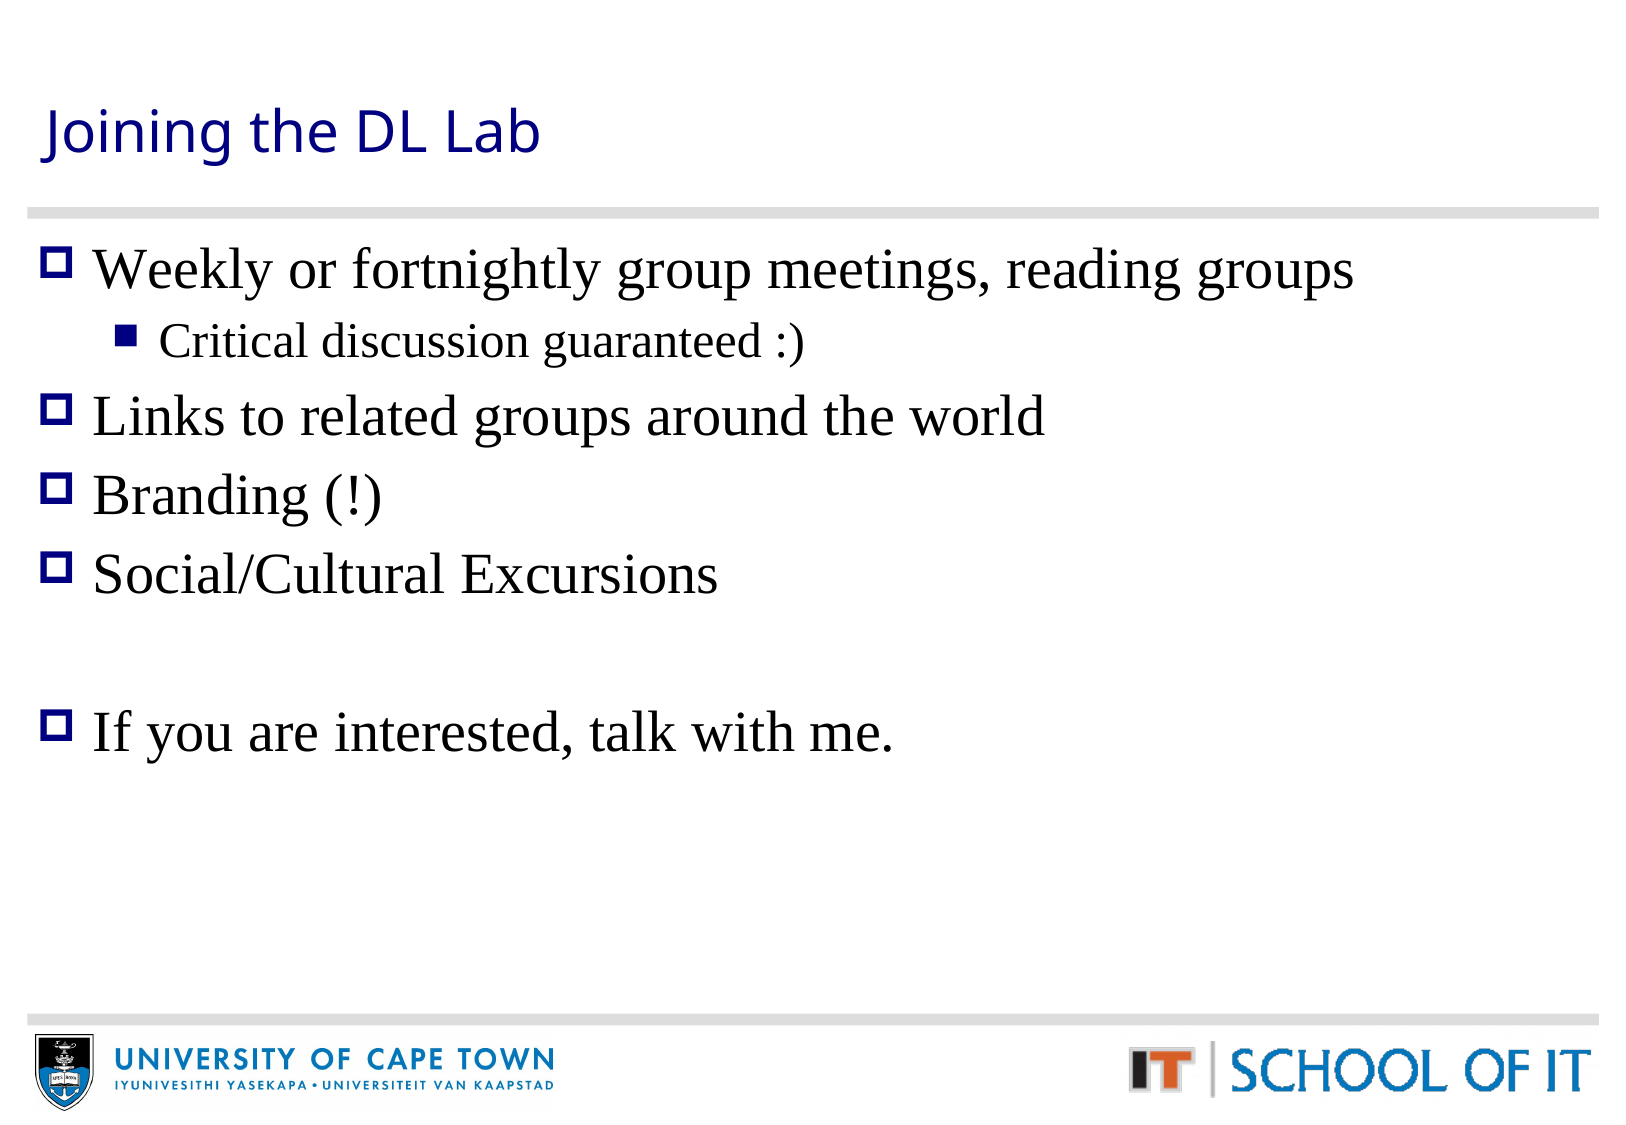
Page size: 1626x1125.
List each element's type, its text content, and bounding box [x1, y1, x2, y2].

picture [35, 1034, 553, 1111]
title Joining the DL Lab [45, 66, 1583, 194]
list Weekly or fortnightly group meetings, reading groups Critical discussion guaranteed :) Links to related groups around the world Branding (!) Social/Cultural Excursions If you are interested, talk with me. [36, 236, 1579, 998]
picture [1118, 1030, 1606, 1109]
